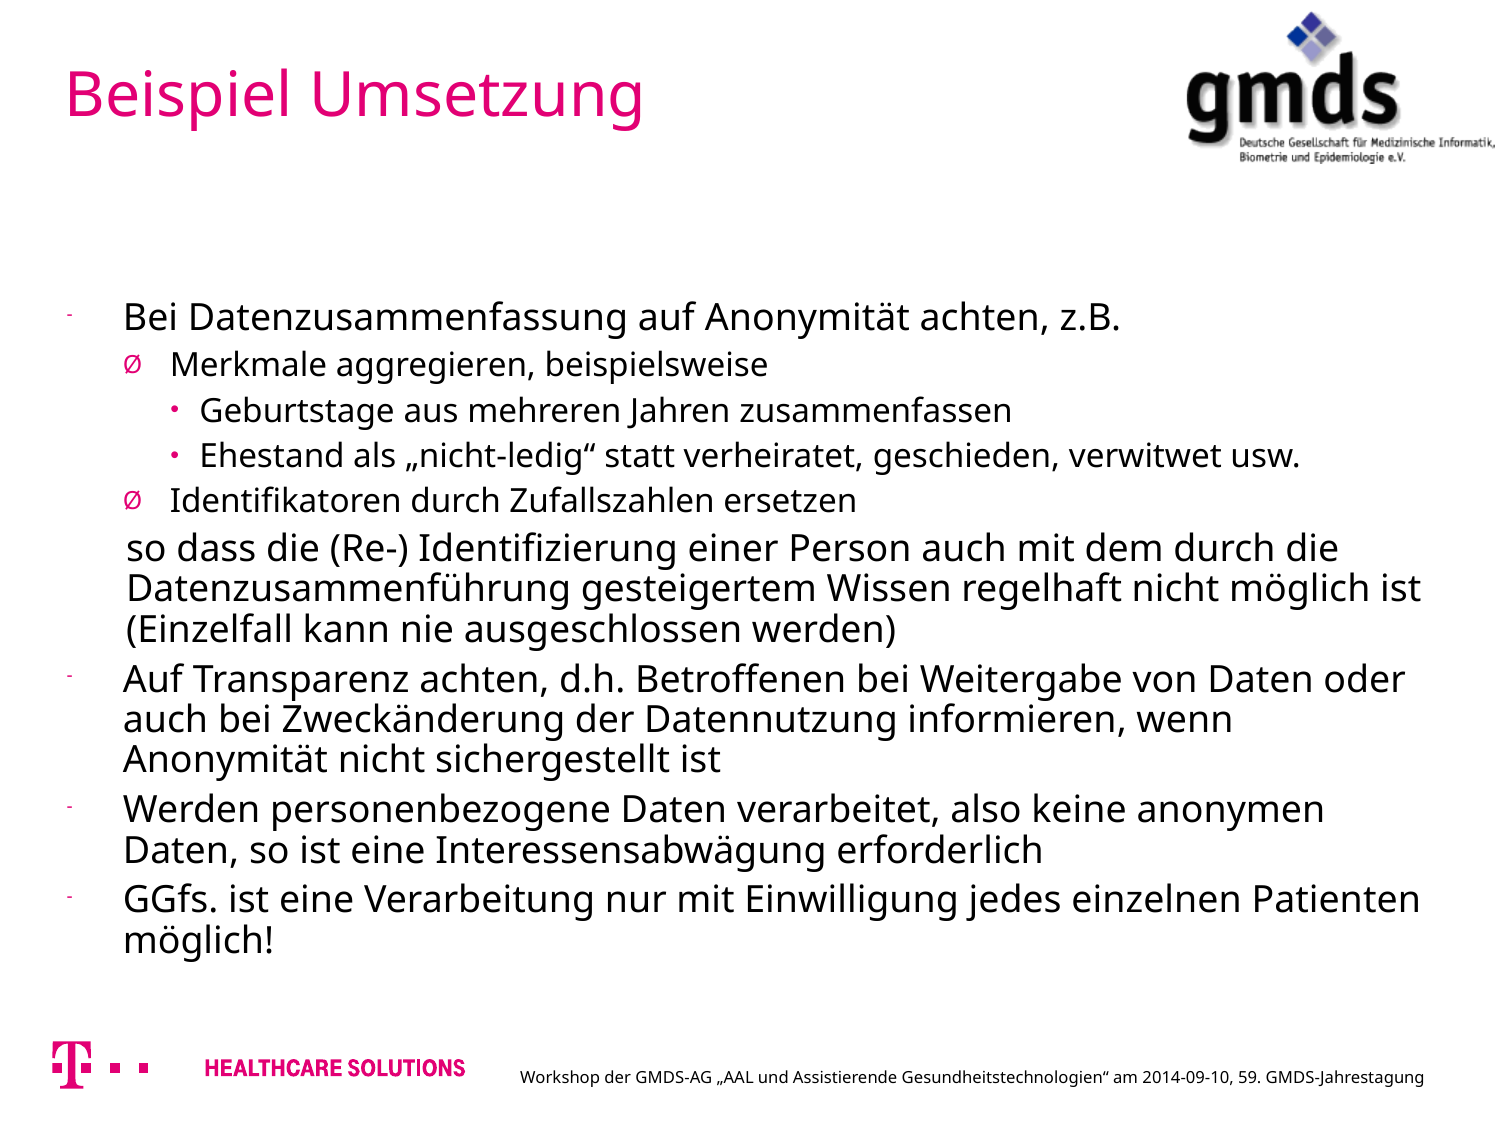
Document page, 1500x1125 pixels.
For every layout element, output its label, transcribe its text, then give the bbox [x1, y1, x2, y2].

title Beispiel Umsetzung [50, 54, 1179, 185]
text_box Workshop der GMDS-AG „AAL und Assistierende Gesundheitstechnologien“ am 2014-09-10, 59. GMDS-Jahrestagung [520, 1049, 1479, 1087]
list Bei Datenzusammenfassung auf Anonymität achten, z.B. Merkmale aggregieren, beispielsweise Geburtstage aus mehreren Jahren zusammenfassen Ehestand als „nicht-ledig“ statt verheiratet, geschieden, verwitwet usw. Identifikatoren durch Zufallszahlen ersetzen so dass die (Re-) Identifizierung einer Person auch mit dem durch die Datenzusammenführung gesteigertem Wissen regelhaft nicht möglich ist (Einzelfall kann nie ausgeschlossen werden) Auf Transparenz achten, d.h. Betroffenen bei Weitergabe von Daten oder auch bei Zweckänderung der Datennutzung informieren, wenn Anonymität nicht sichergestellt ist Werden personenbezogene Daten verarbeitet, also keine anonymen Daten, so ist eine Interessensabwägung erforderlich GGfs. ist eine Verarbeitung nur mit Einwilligung jedes einzelnen Patienten möglich! [51, 290, 1447, 994]
picture [1181, 8, 1495, 164]
